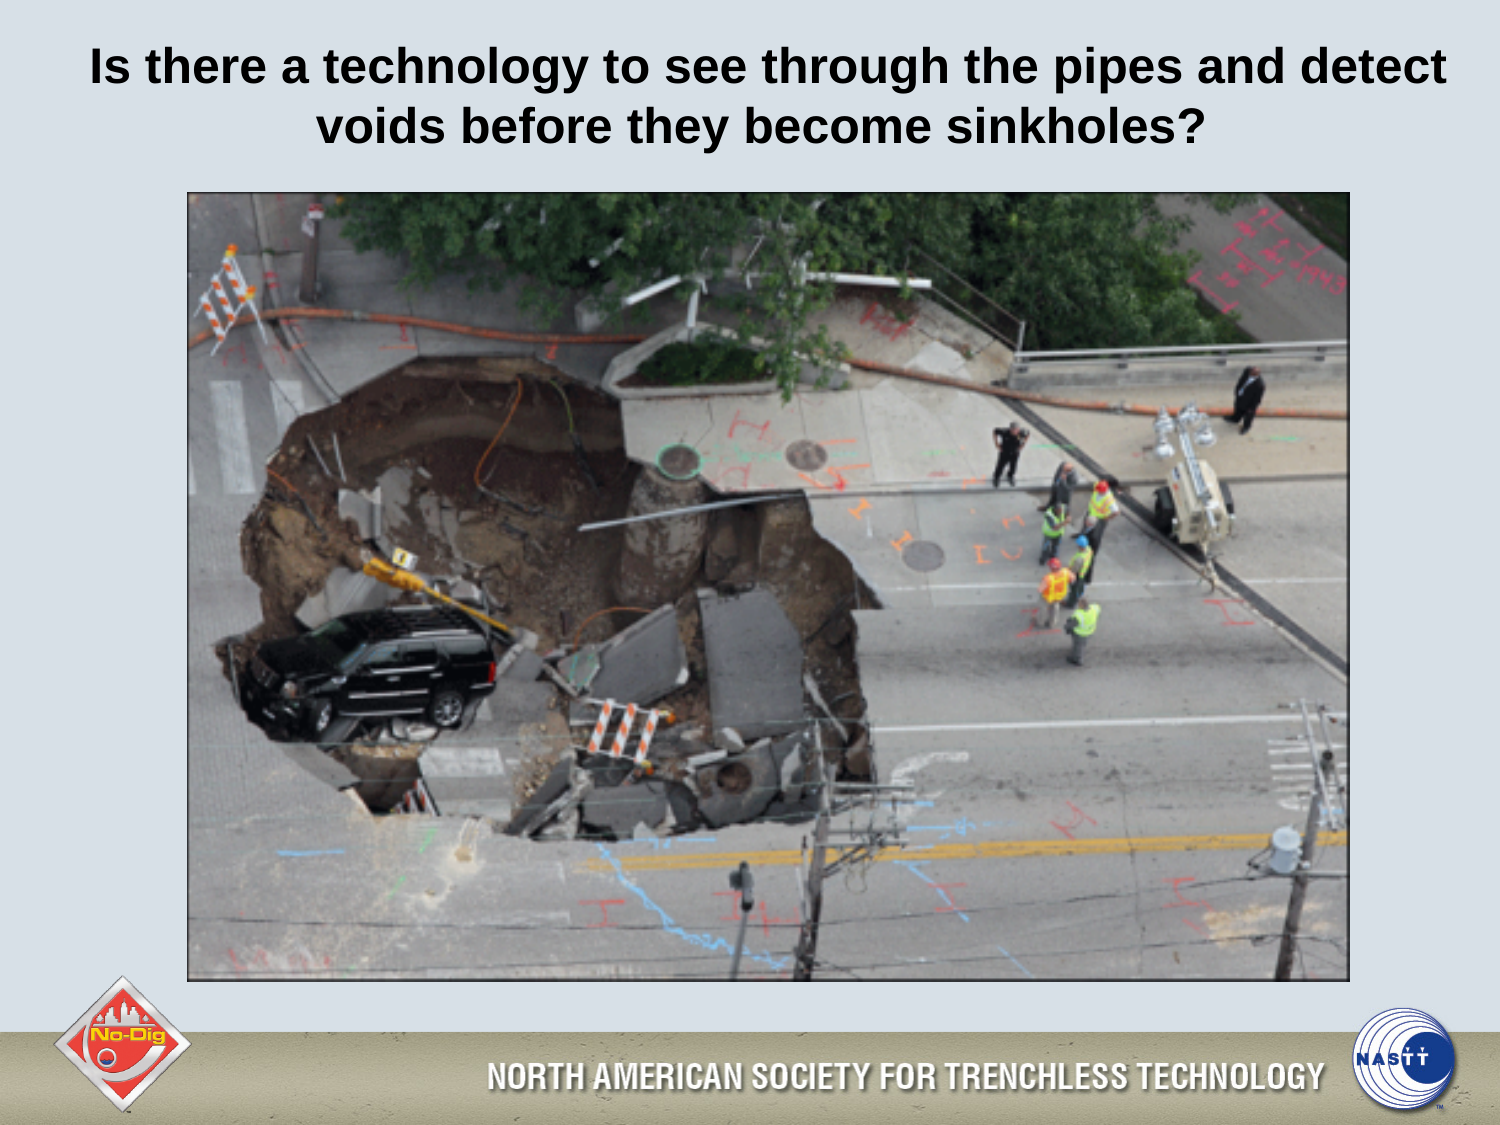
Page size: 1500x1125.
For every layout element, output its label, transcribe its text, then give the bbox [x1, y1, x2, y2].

picture [0, 0, 1500, 1125]
text_box Is there a technology to see through the pipes and detect voids before they become sinkholes? [71, 0, 1466, 188]
